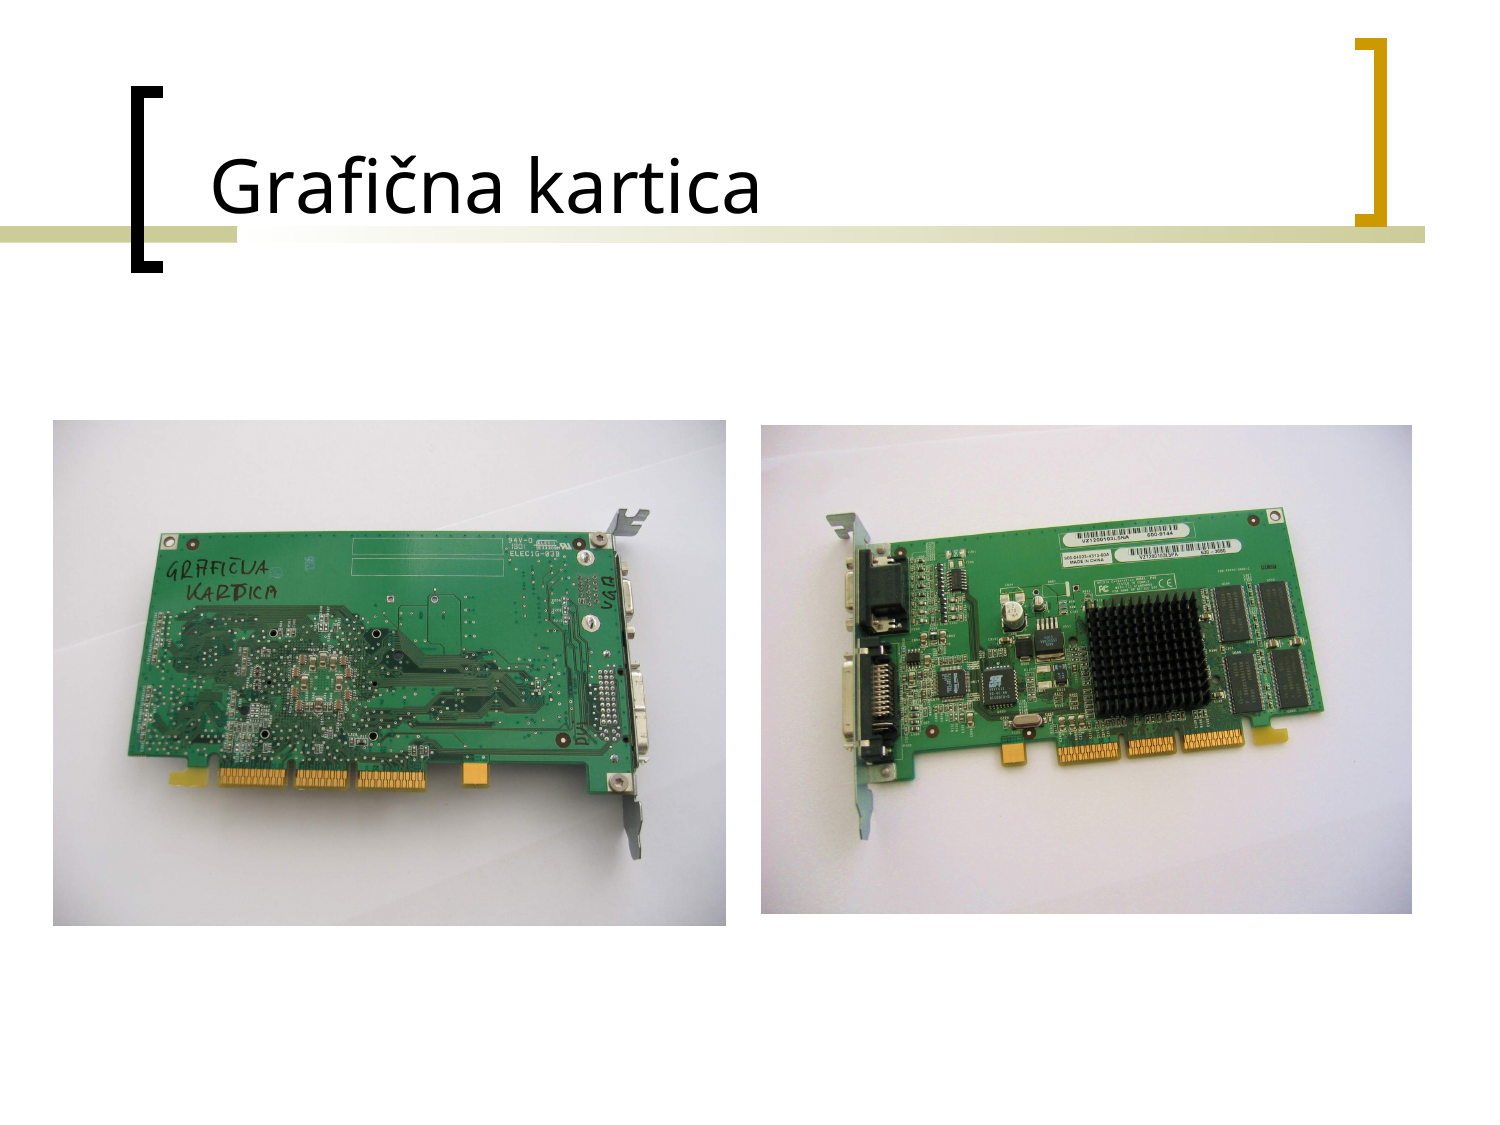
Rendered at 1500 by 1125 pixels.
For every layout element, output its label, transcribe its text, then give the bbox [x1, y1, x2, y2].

picture [761, 425, 1412, 914]
title Grafična kartica [194, 101, 1182, 236]
picture [53, 420, 726, 926]
